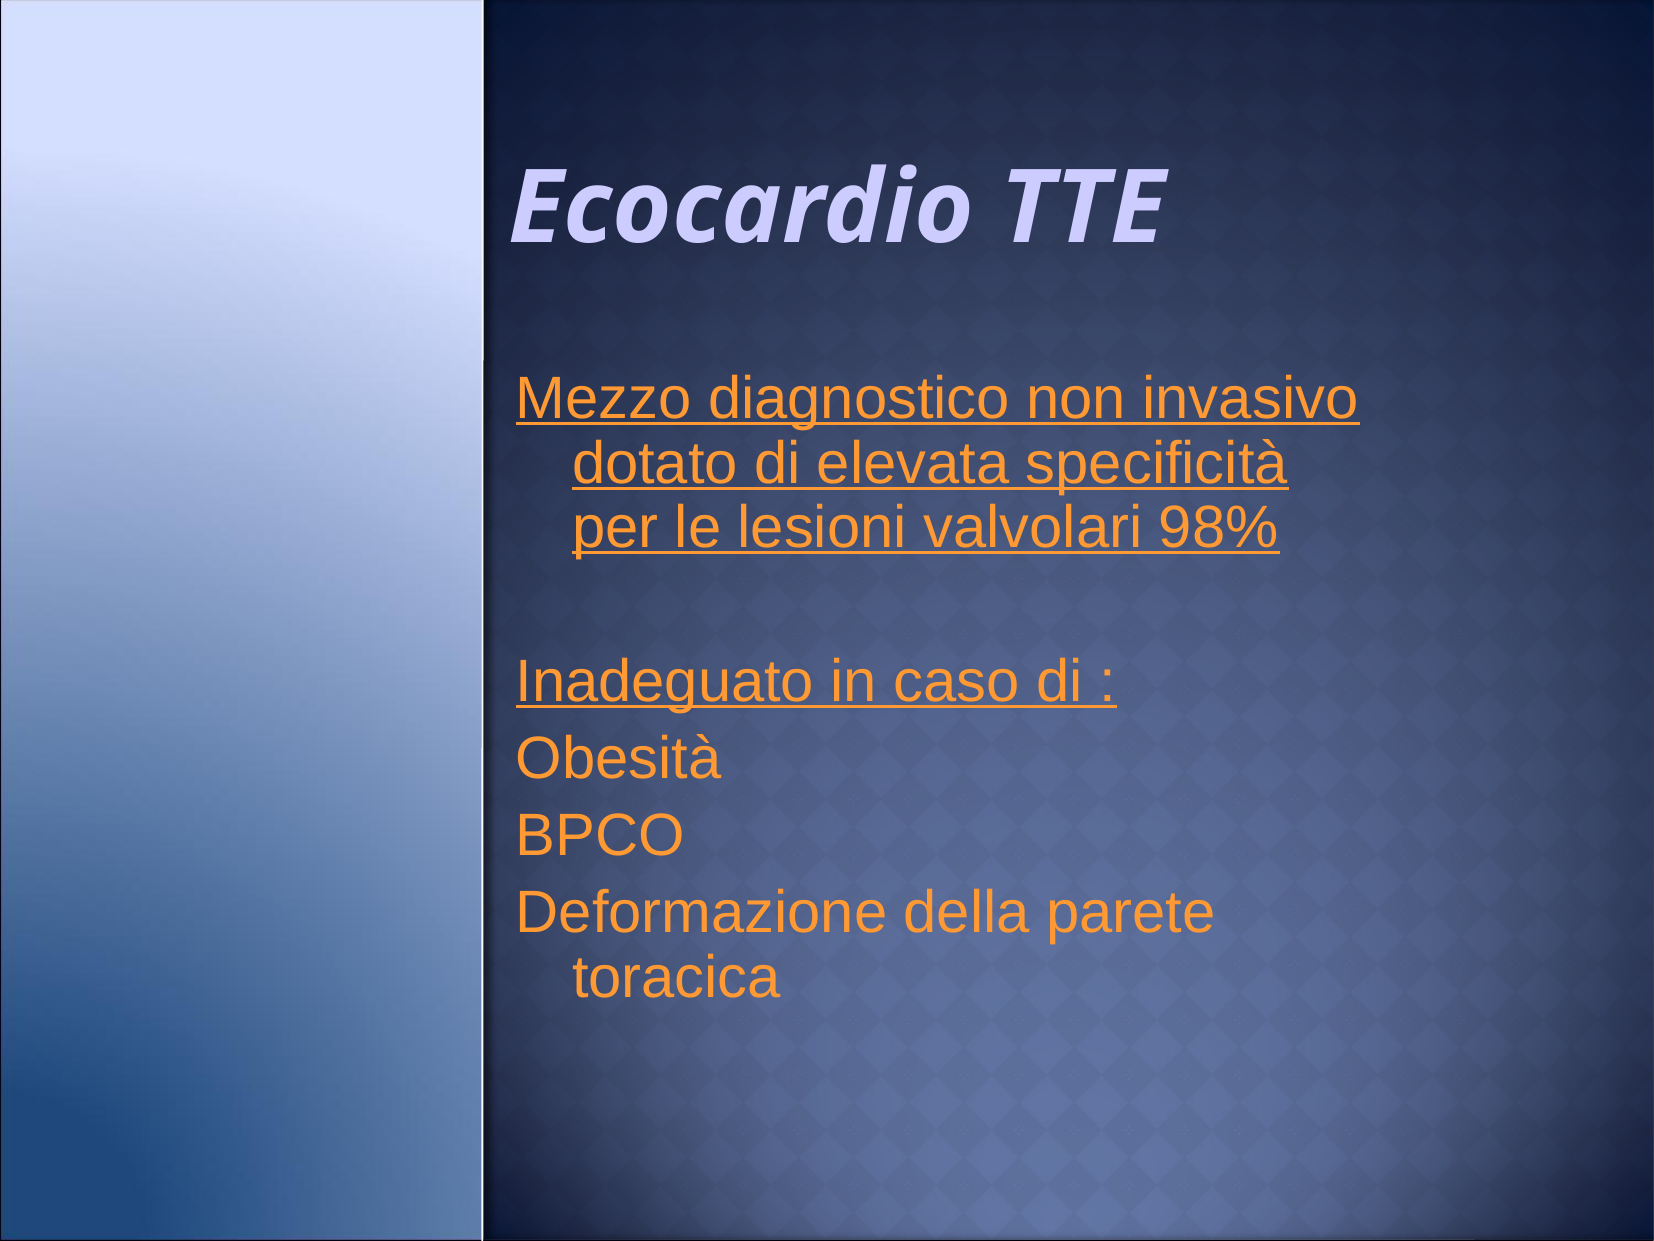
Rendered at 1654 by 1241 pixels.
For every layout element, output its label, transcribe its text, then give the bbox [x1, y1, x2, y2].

picture [0, 0, 481, 1241]
title Ecocardio TTE [501, 47, 1391, 263]
picture [484, 0, 1654, 1241]
list Mezzo diagnostico non invasivo dotato di elevata specificità per le lesioni valvolari 98% Inadeguato in caso di : Obesità BPCO Deformazione della parete toracica [501, 359, 1391, 1166]
